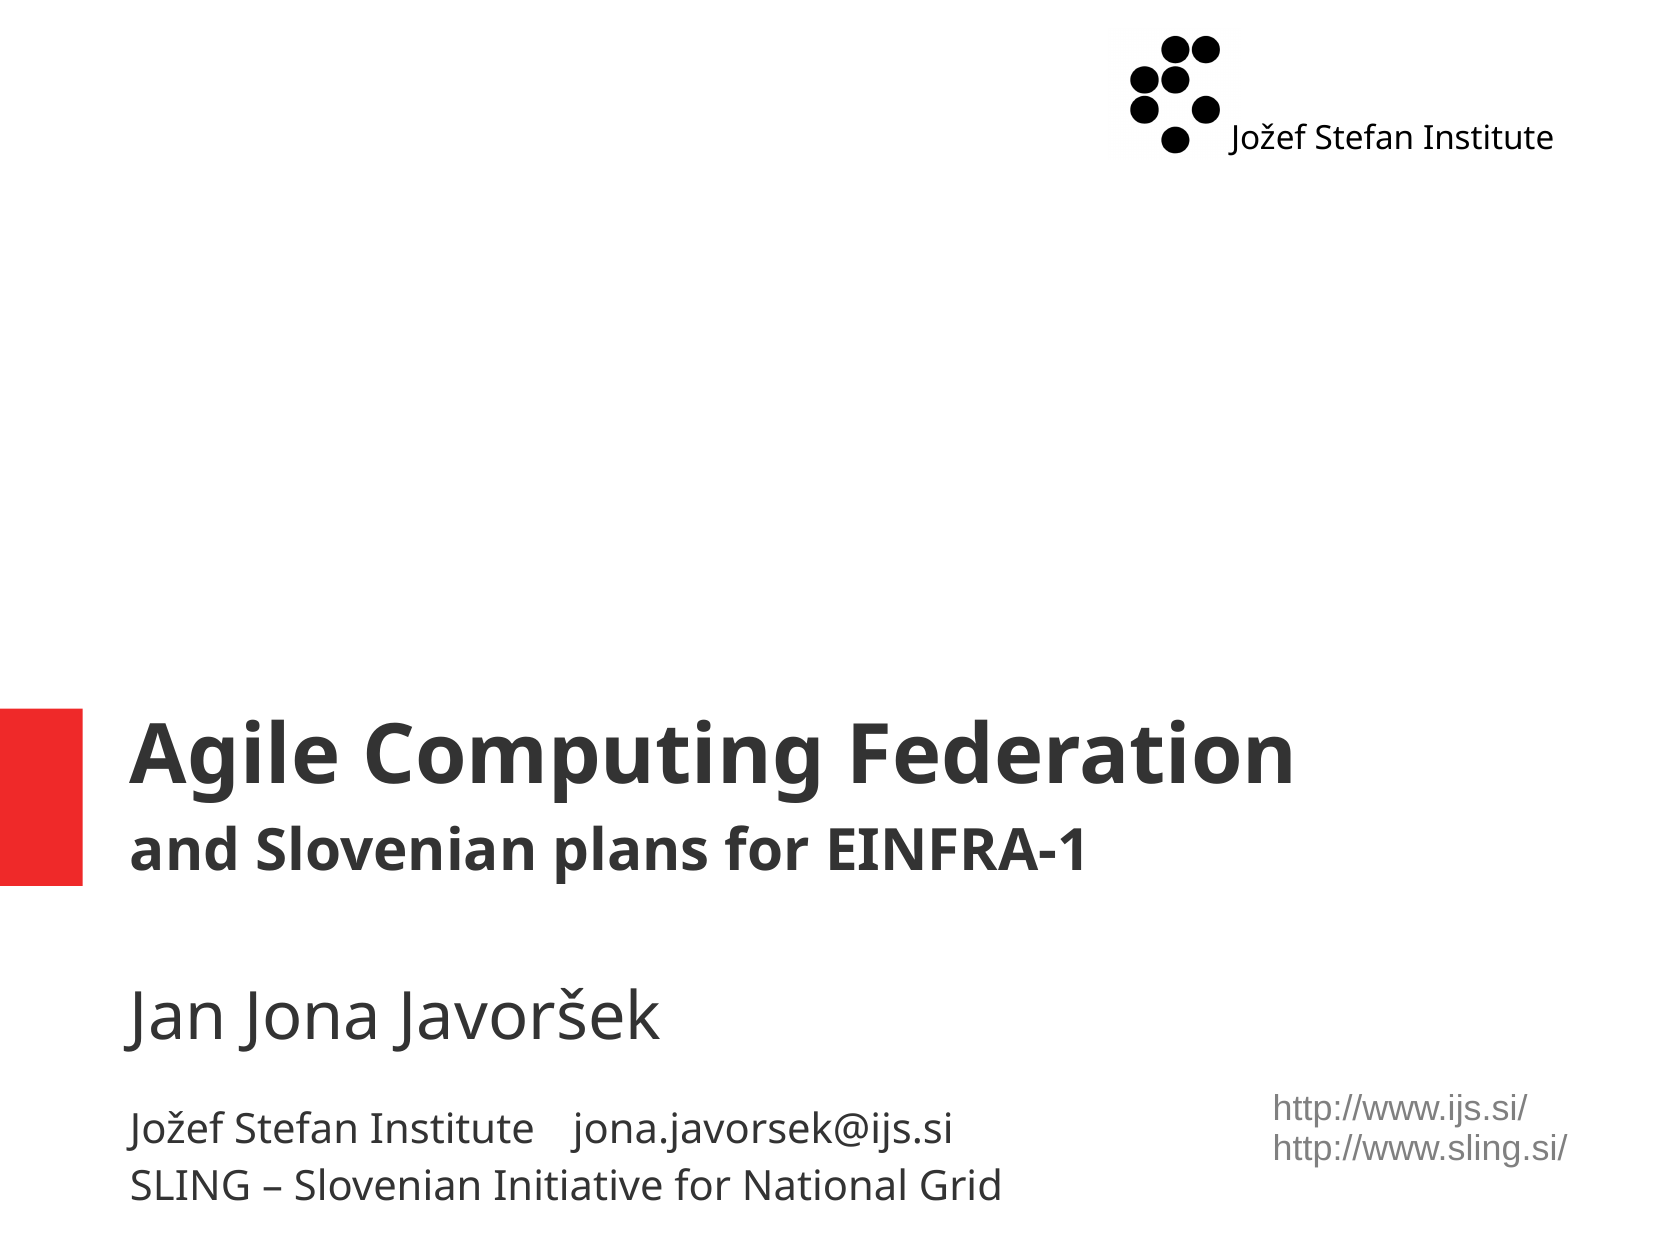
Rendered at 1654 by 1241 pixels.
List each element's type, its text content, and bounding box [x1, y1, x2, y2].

text_box http://www.ijs.si/ http://www.sling.si/ [1257, 1080, 1583, 1176]
text_box Jožef Stefan Institute [1216, 106, 1641, 168]
picture [1108, 28, 1241, 160]
list Jan Jona Javoršek Jožef Stefan Institute jona.javorsek@ijs.si SLING – Slovenian Initiative for National Grid [129, 968, 1536, 1229]
title Agile Computing Federation and Slovenian plans for EINFRA-1 [129, 673, 1536, 910]
